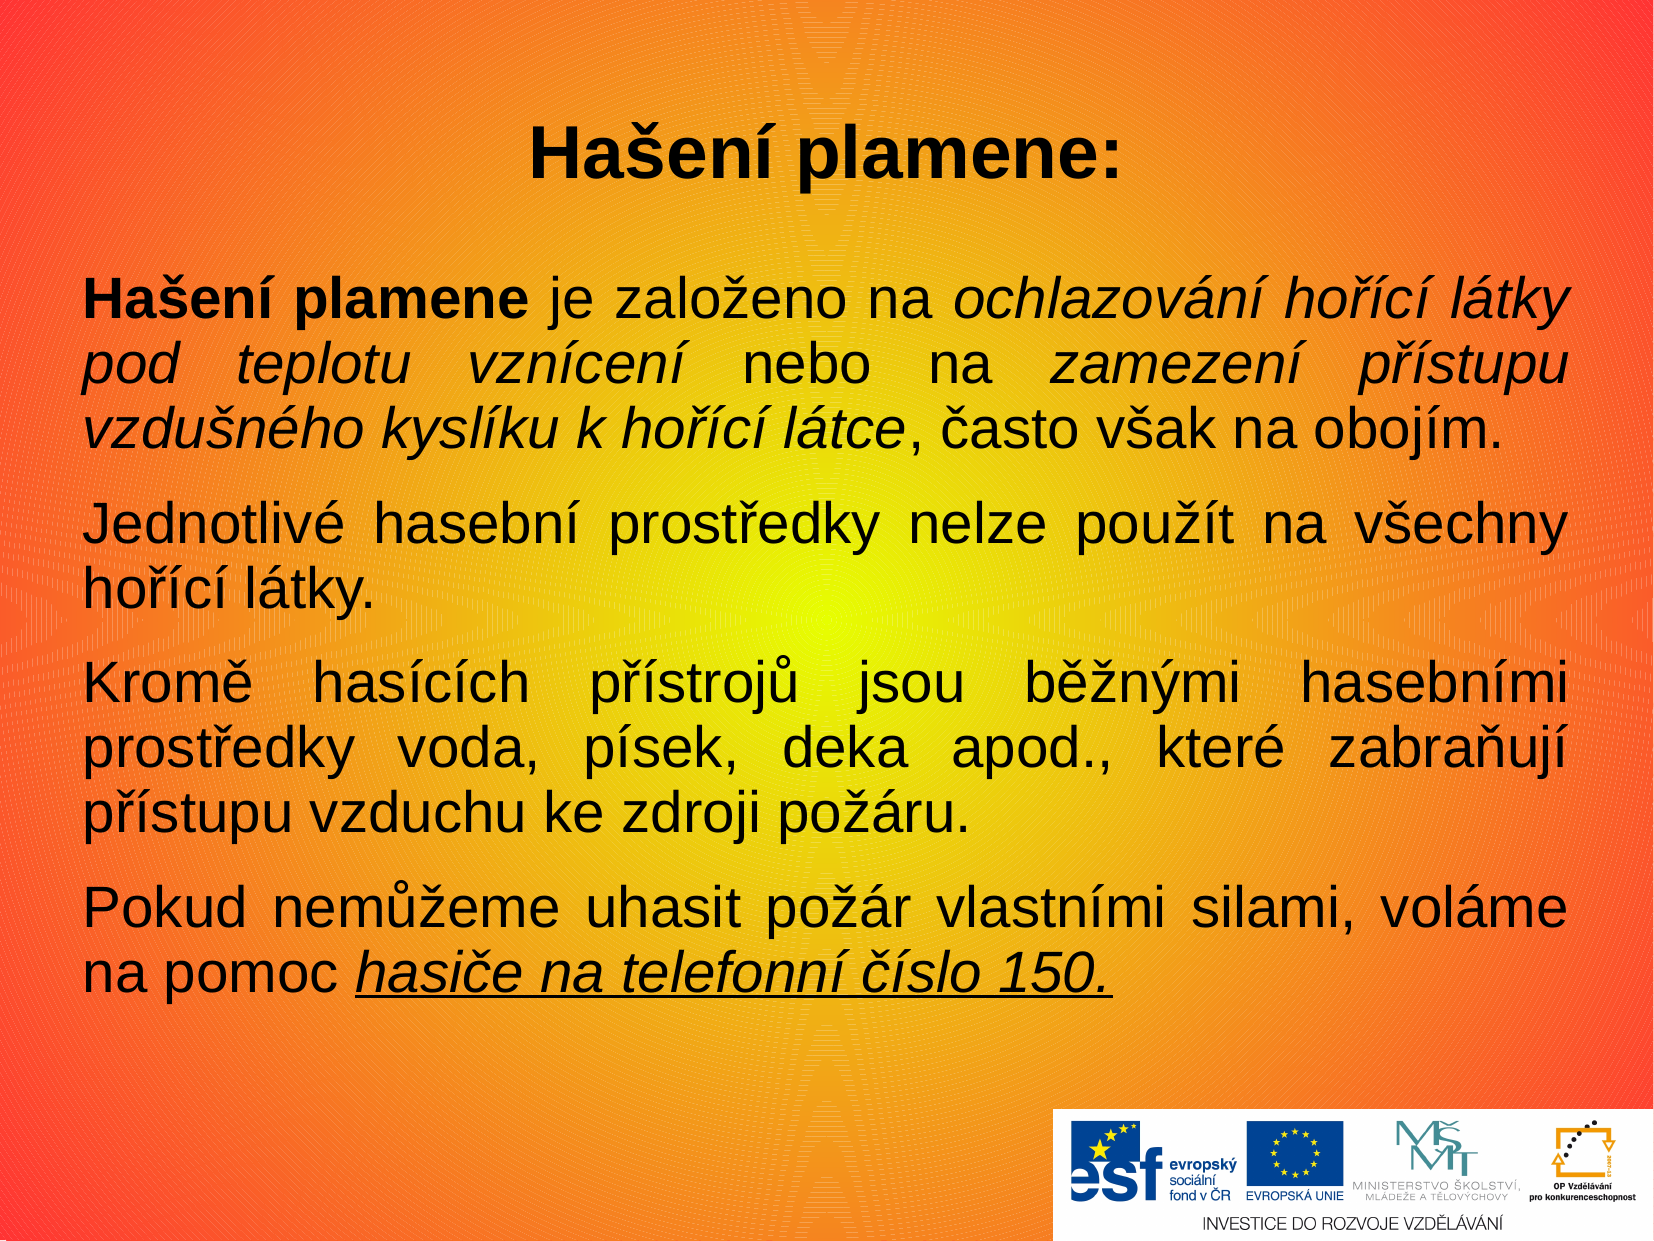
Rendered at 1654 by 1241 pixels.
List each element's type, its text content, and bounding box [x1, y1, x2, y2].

title Hašení plamene: [82, 49, 1571, 257]
list Hašení plamene je založeno na ochlazování hořící látky pod teplotu vznícení nebo na zamezení přístupu vzdušného kyslíku k hořící látce, často však na obojím. Jednotlivé hasební prostředky nelze použít na všechny hořící látky. Kromě hasících přístrojů jsou běžnými hasebními prostředky voda, písek, deka apod., které zabraňují přístupu vzduchu ke zdroji požáru. Pokud nemůžeme uhasit požár vlastními silami, voláme na pomoc hasiče na telefonní číslo 150. [82, 265, 1571, 1004]
picture [1053, 1109, 1654, 1241]
